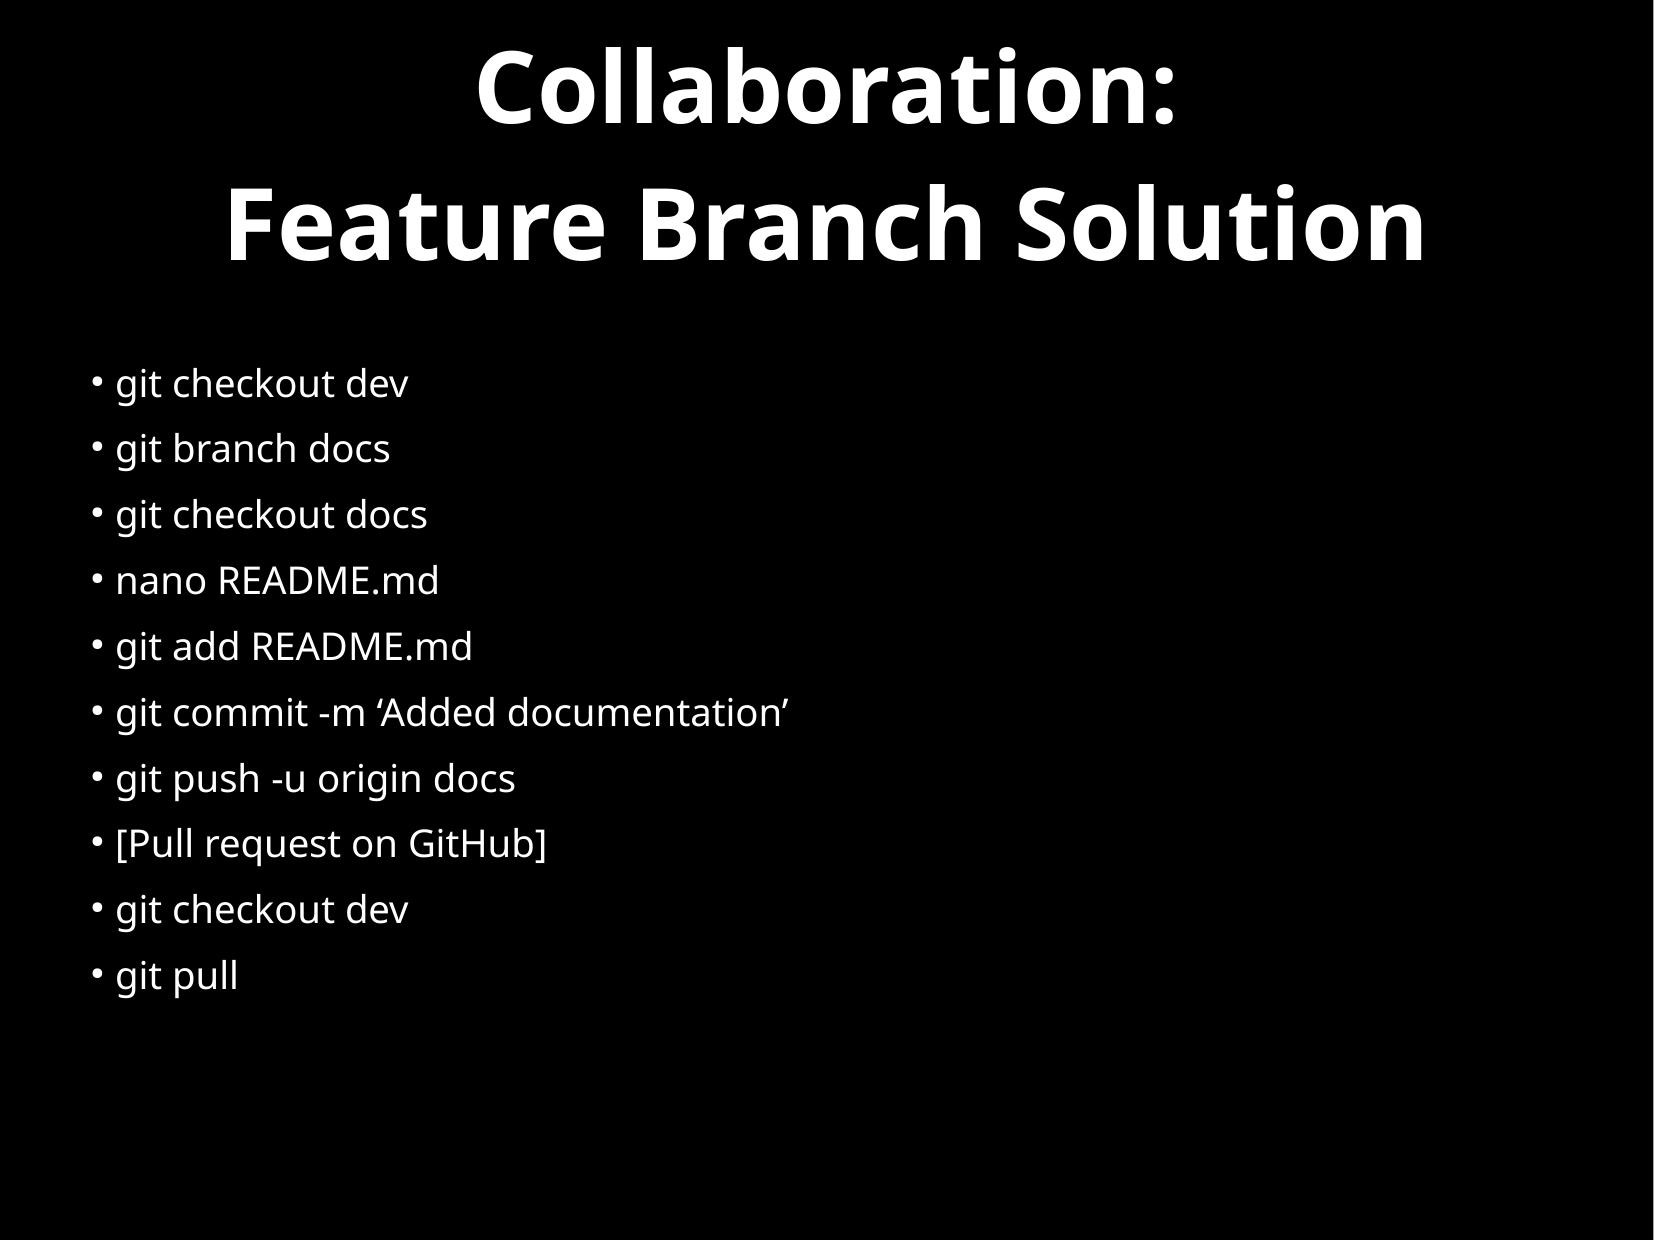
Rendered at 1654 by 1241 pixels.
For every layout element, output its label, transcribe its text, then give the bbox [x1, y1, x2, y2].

title Collaboration: Feature Branch Solution [82, 26, 1571, 280]
list git checkout dev git branch docs git checkout docs nano README.md git add README.md git commit -m ‘Added documentation’ git push -u origin docs [Pull request on GitHub] git checkout dev git pull [82, 290, 1571, 1010]
